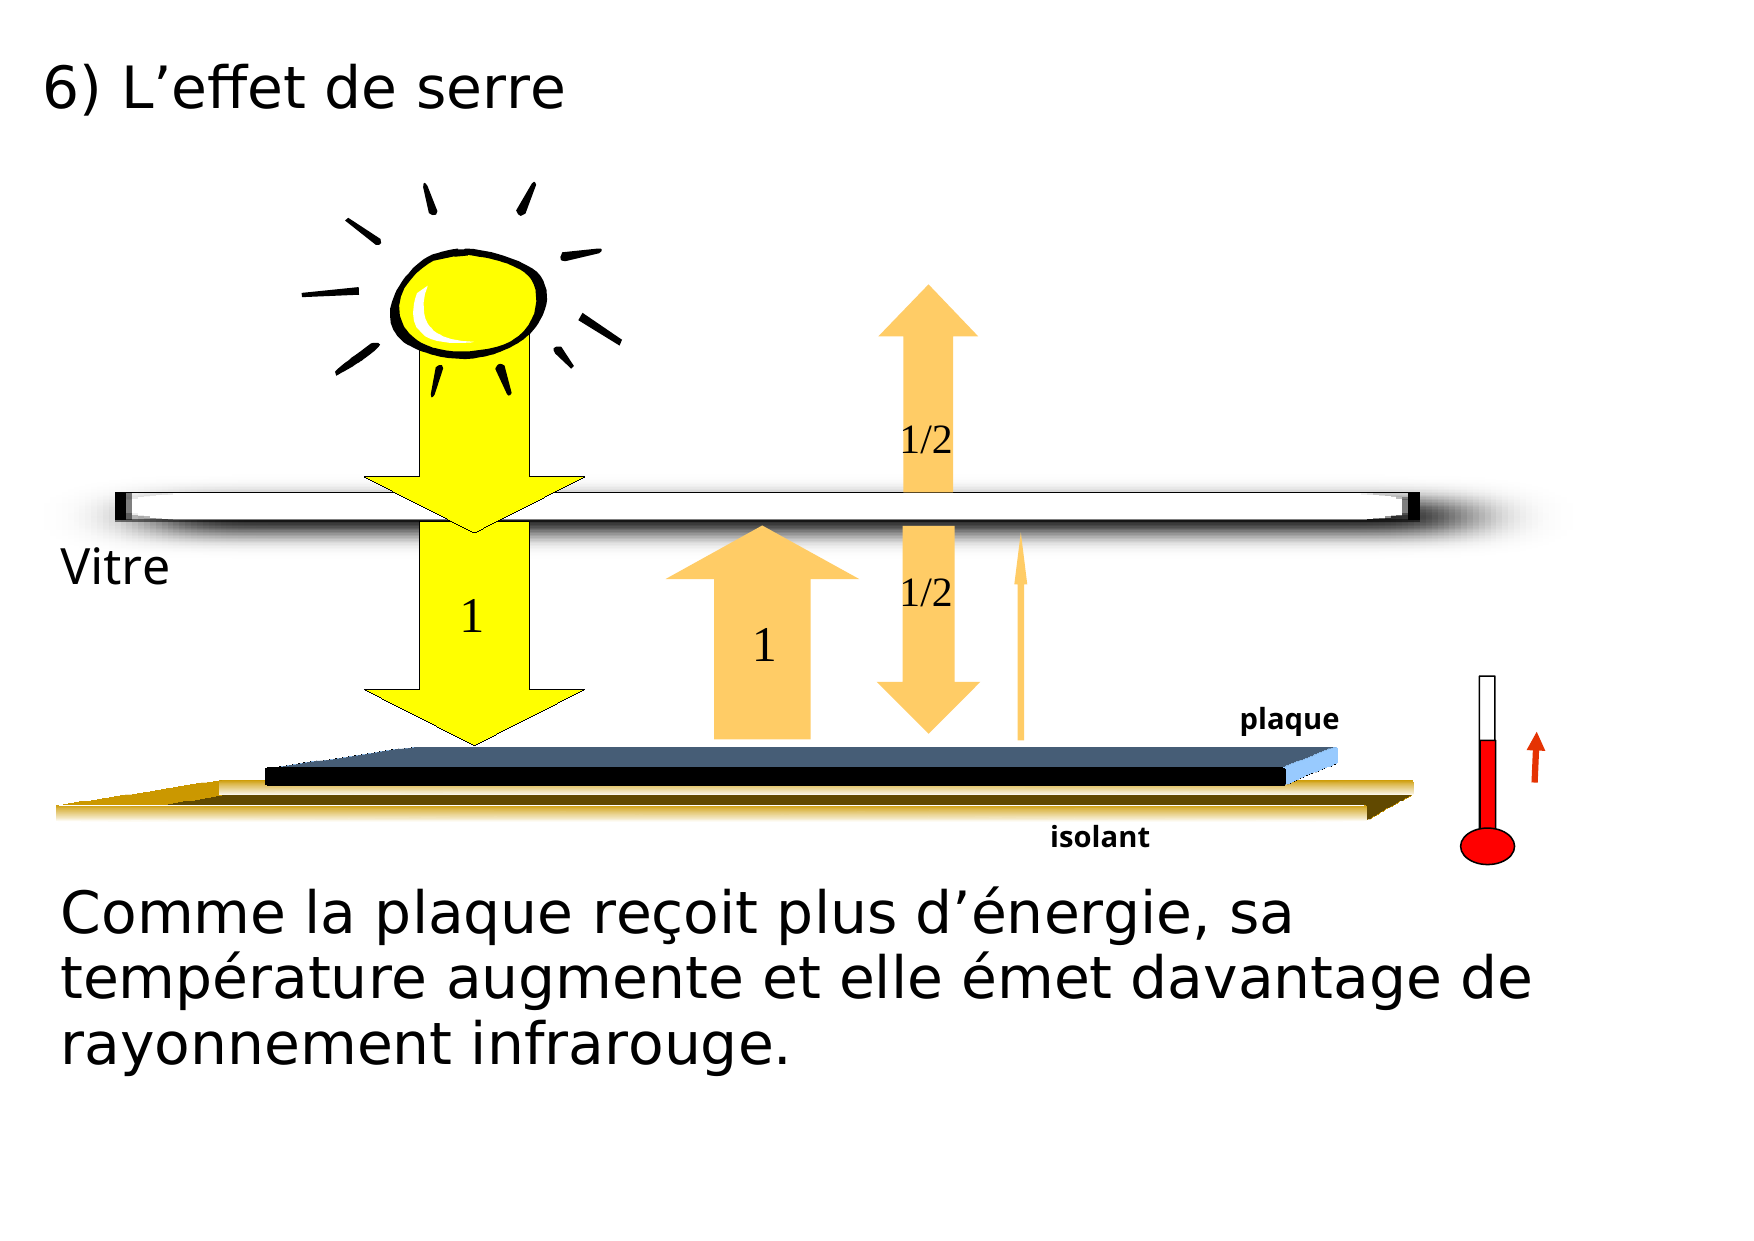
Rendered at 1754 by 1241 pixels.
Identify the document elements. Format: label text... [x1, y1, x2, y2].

text_box [364, 248, 585, 746]
text_box [902, 525, 955, 569]
text_box Comme la plaque reçoit plus d’énergie, sa température augmente et elle émet davantage de rayonnement infrarouge. [45, 873, 1597, 1162]
text_box [876, 628, 981, 734]
text_box [878, 284, 979, 416]
text_box [553, 346, 574, 369]
text_box [1014, 532, 1028, 741]
text_box 1/2 [899, 569, 975, 628]
text_box [665, 525, 860, 740]
text_box [335, 342, 381, 376]
text_box Vitre [45, 523, 209, 566]
picture [27, 472, 448, 564]
text_box [903, 474, 954, 493]
text_box [560, 248, 602, 262]
text_box 1/2 [899, 416, 975, 474]
text_box [516, 181, 537, 216]
text_box [345, 217, 382, 245]
picture [44, 737, 1429, 832]
text_box [1460, 676, 1515, 865]
text_box 1 [451, 587, 493, 652]
text_box [578, 312, 623, 346]
picture [500, 472, 1591, 564]
text_box [423, 182, 438, 216]
text_box [301, 287, 360, 298]
text_box 1 [751, 616, 787, 687]
text_box plaque [1224, 690, 1477, 766]
text_box isolant [1035, 808, 1288, 884]
text_box 6) L’effet de serre [28, 47, 613, 134]
